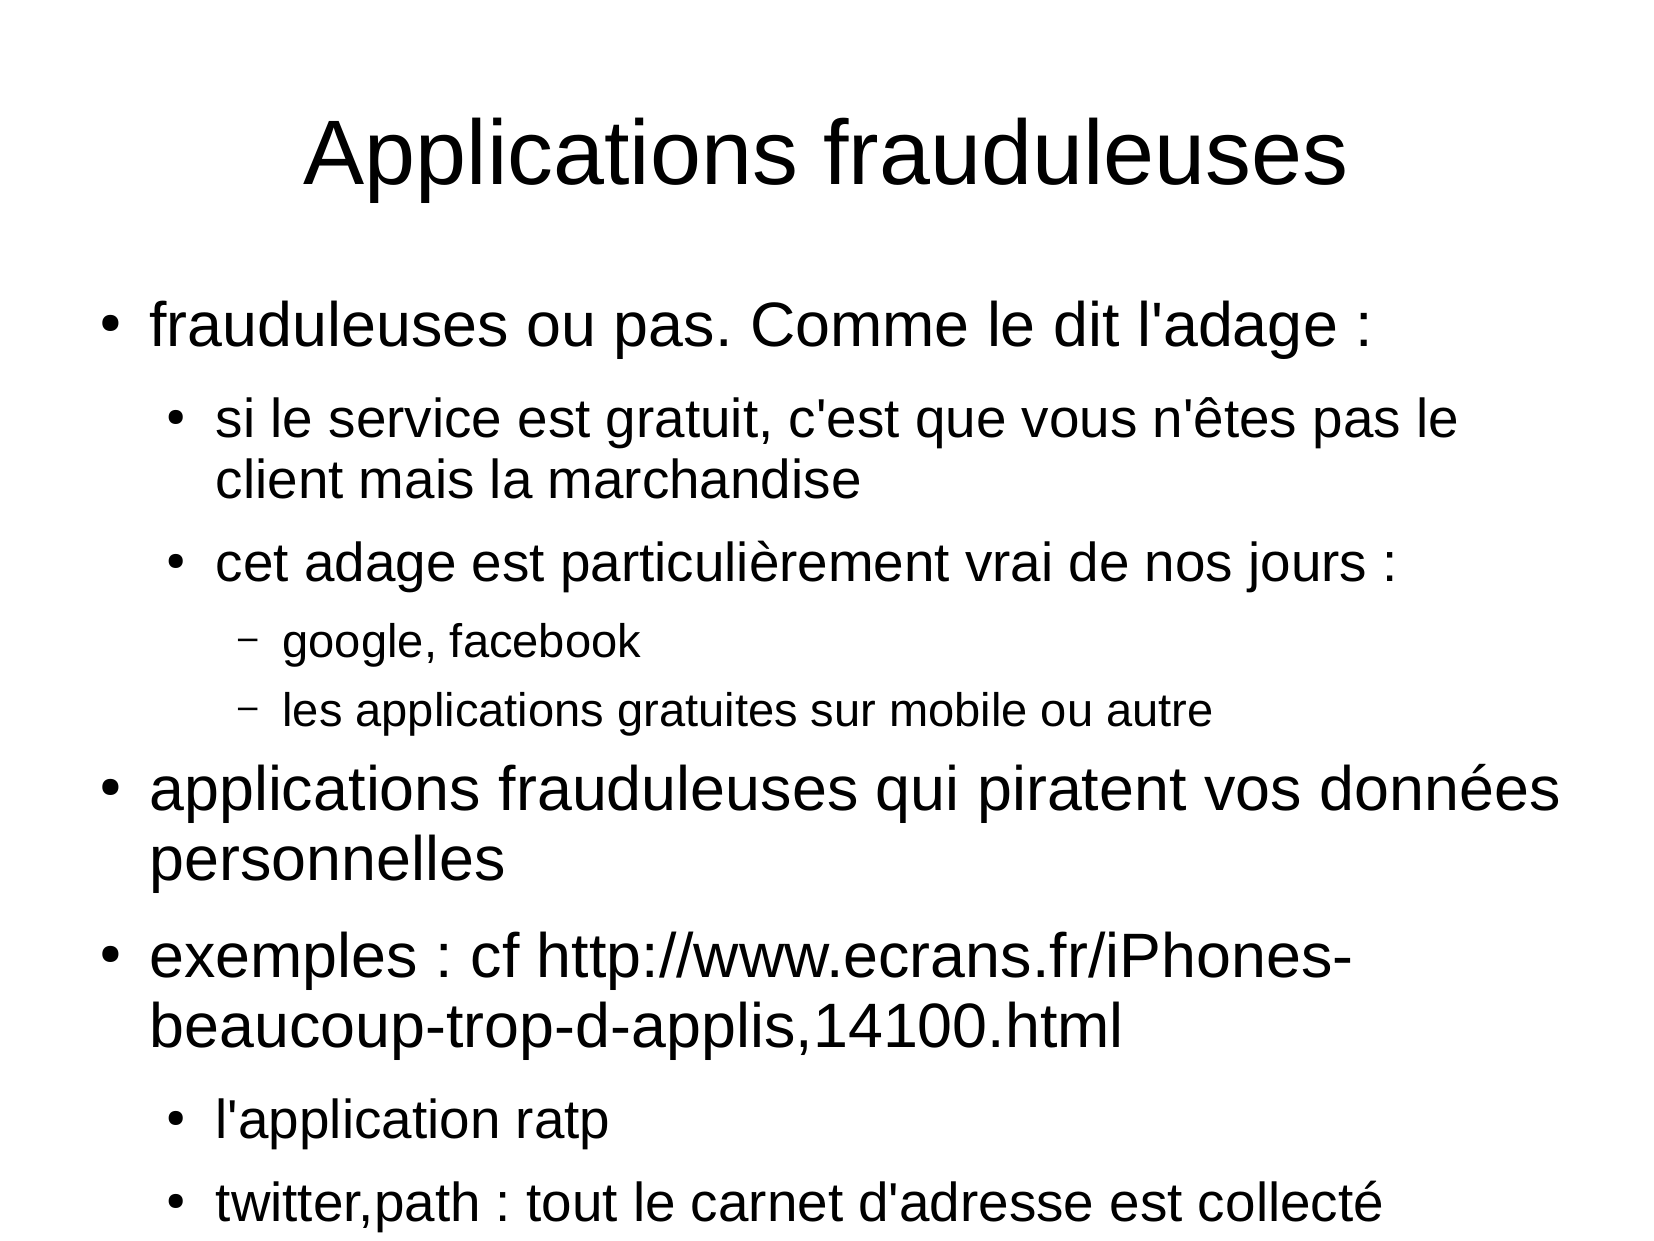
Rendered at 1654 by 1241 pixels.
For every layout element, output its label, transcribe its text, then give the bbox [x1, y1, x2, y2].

title Applications frauduleuses [82, 49, 1571, 257]
list frauduleuses ou pas. Comme le dit l'adage : si le service est gratuit, c'est que vous n'êtes pas le client mais la marchandise cet adage est particulièrement vrai de nos jours : google, facebook les applications gratuites sur mobile ou autre applications frauduleuses qui piratent vos données personnelles exemples : cf http://www.ecrans.fr/iPhones-beaucoup-trop-d-applis,14100.html l'application ratp twitter,path : tout le carnet d'adresse est collecté [82, 290, 1571, 1241]
